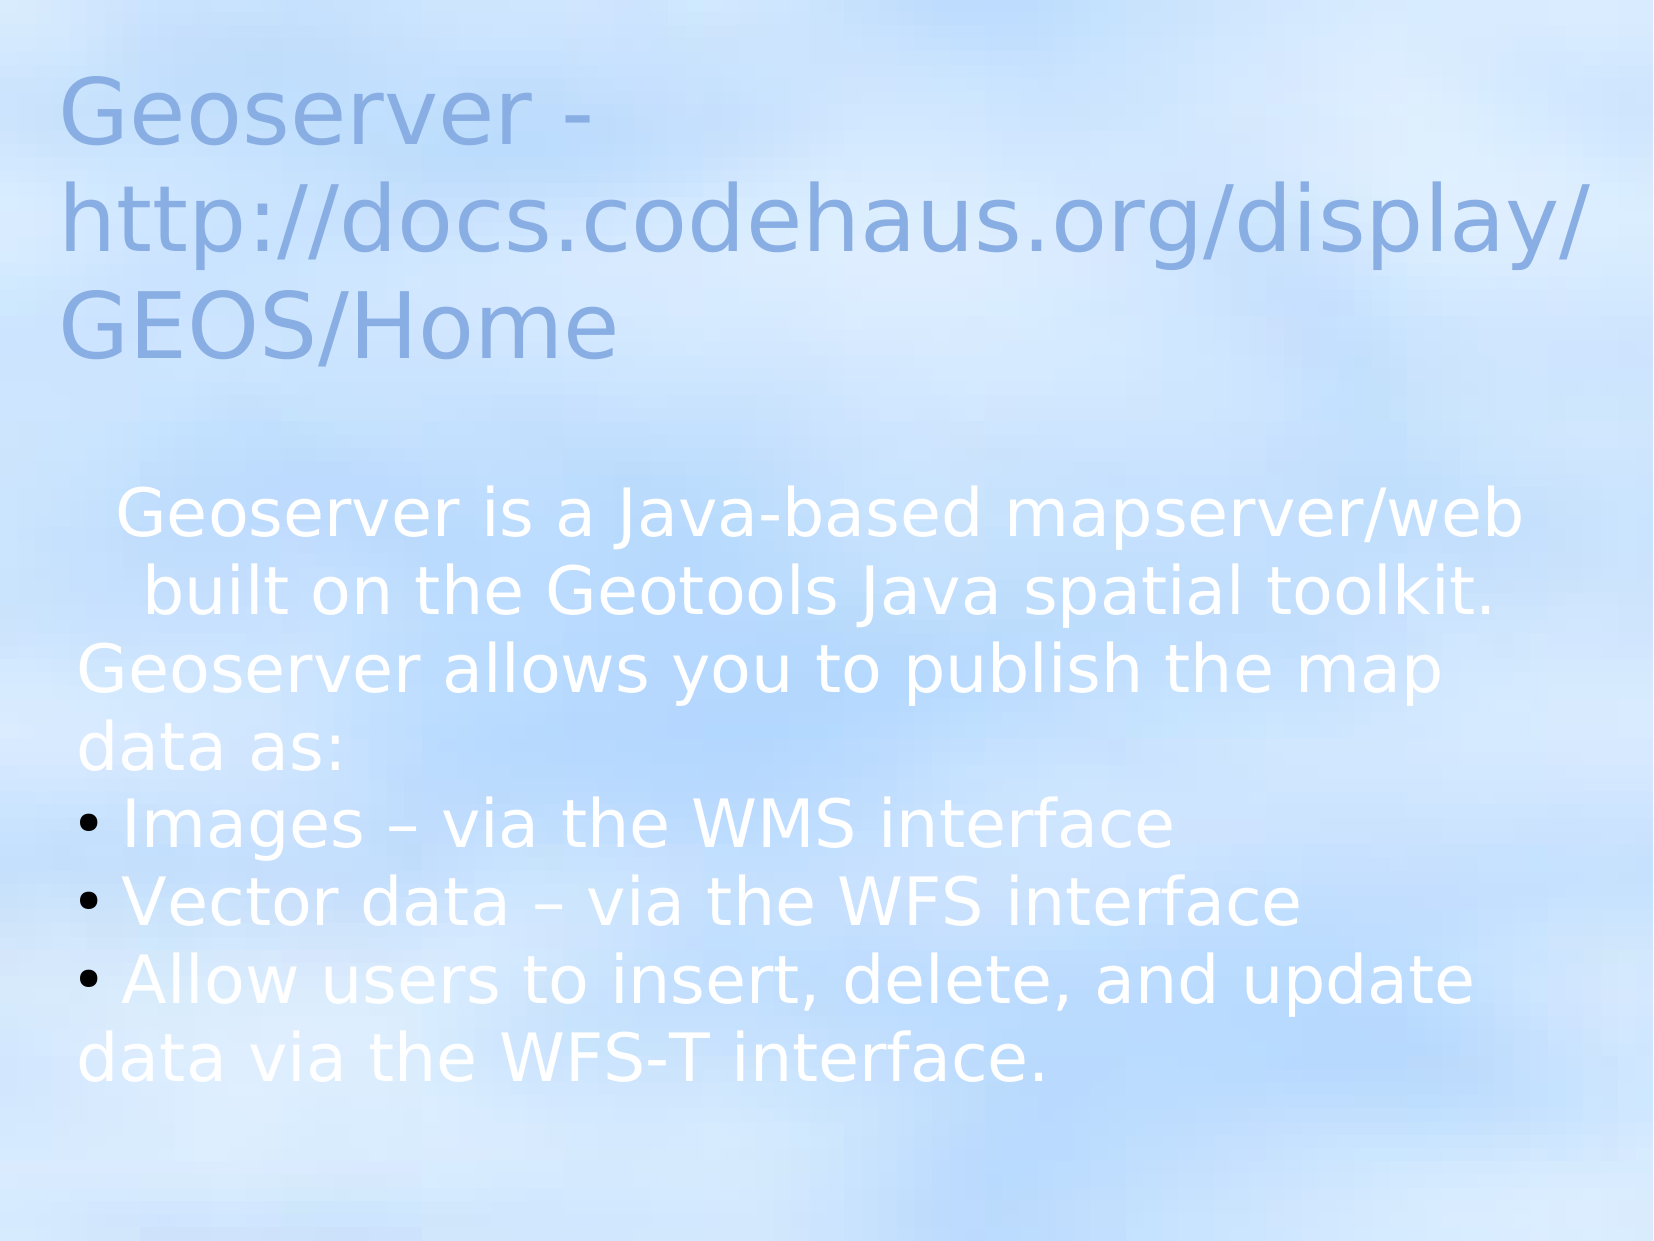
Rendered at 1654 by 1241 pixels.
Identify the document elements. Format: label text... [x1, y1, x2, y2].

title Geoserver - http://docs.codehaus.org/display/GEOS/Home [58, 59, 1600, 381]
subtitle Geoserver is a Java-based mapserver/web built on the Geotools Java spatial toolkit. Geoserver allows you to publish the map data as: Images – via the WMS interface Vector data – via the WFS interface Allow users to insert, delete, and update data via the WFS-T interface. [76, 383, 1565, 1188]
picture [0, 0, 1654, 1241]
